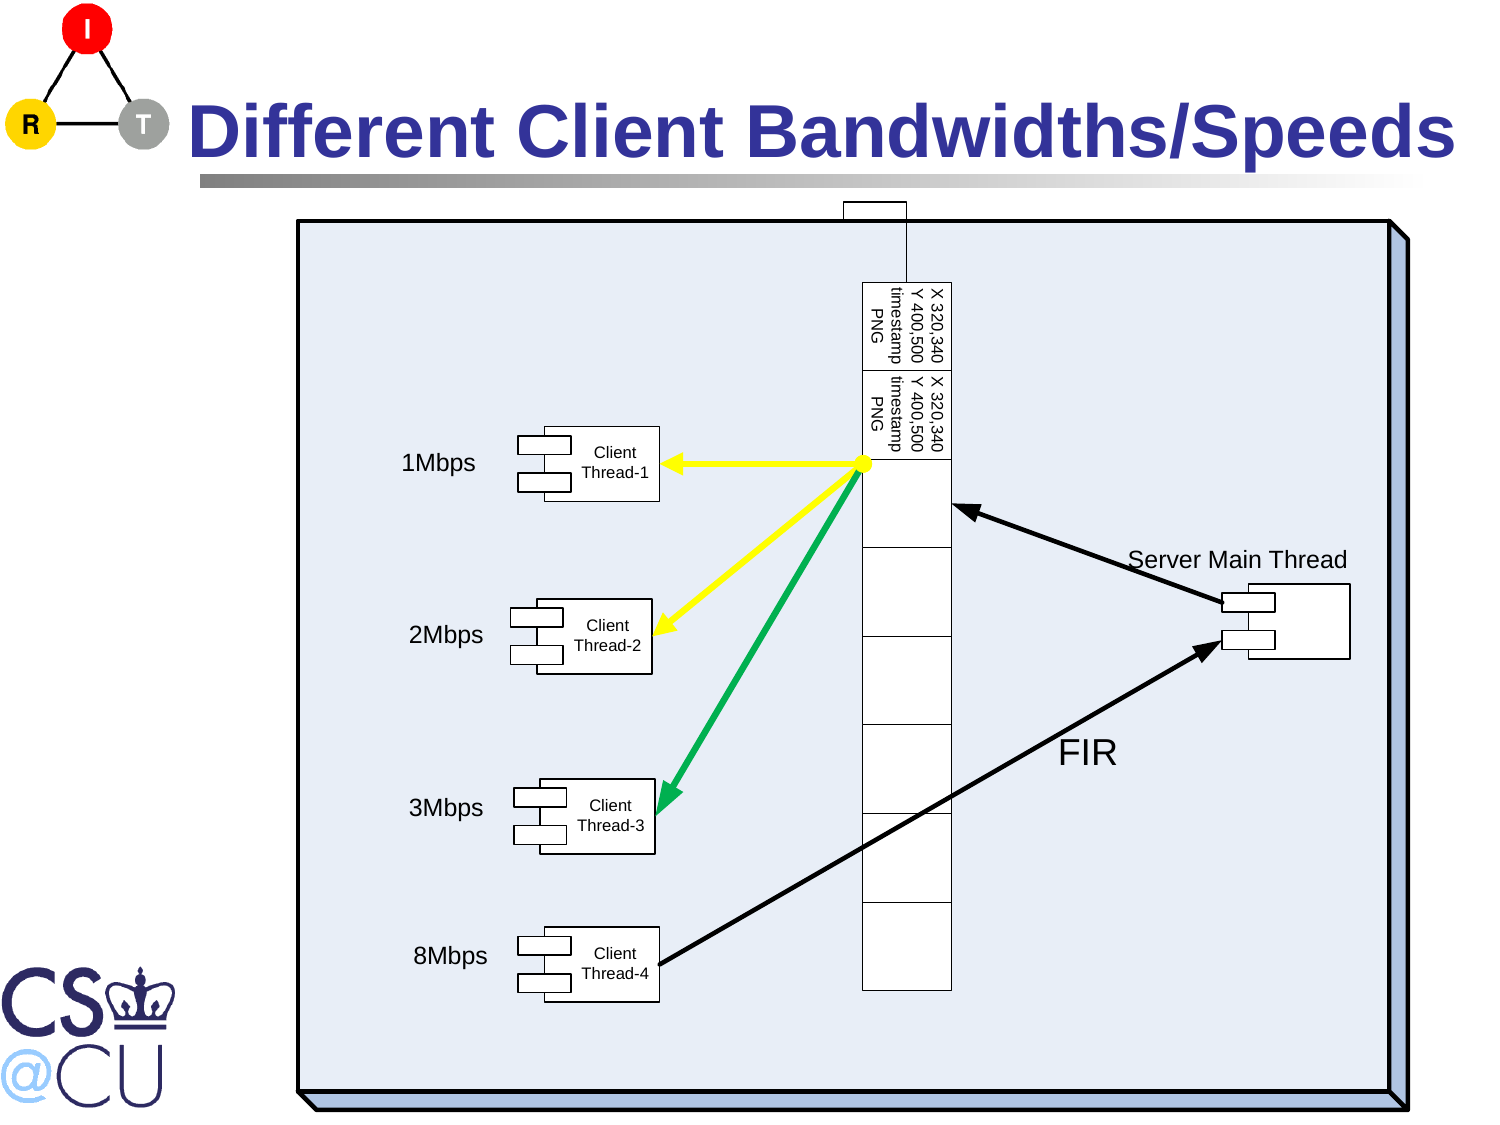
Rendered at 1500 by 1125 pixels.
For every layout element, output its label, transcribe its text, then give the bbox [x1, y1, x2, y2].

chart [290, 176, 1415, 1117]
picture [0, 0, 173, 154]
picture [0, 949, 175, 1125]
title Different Client Bandwidths/Speeds [187, 44, 1463, 218]
